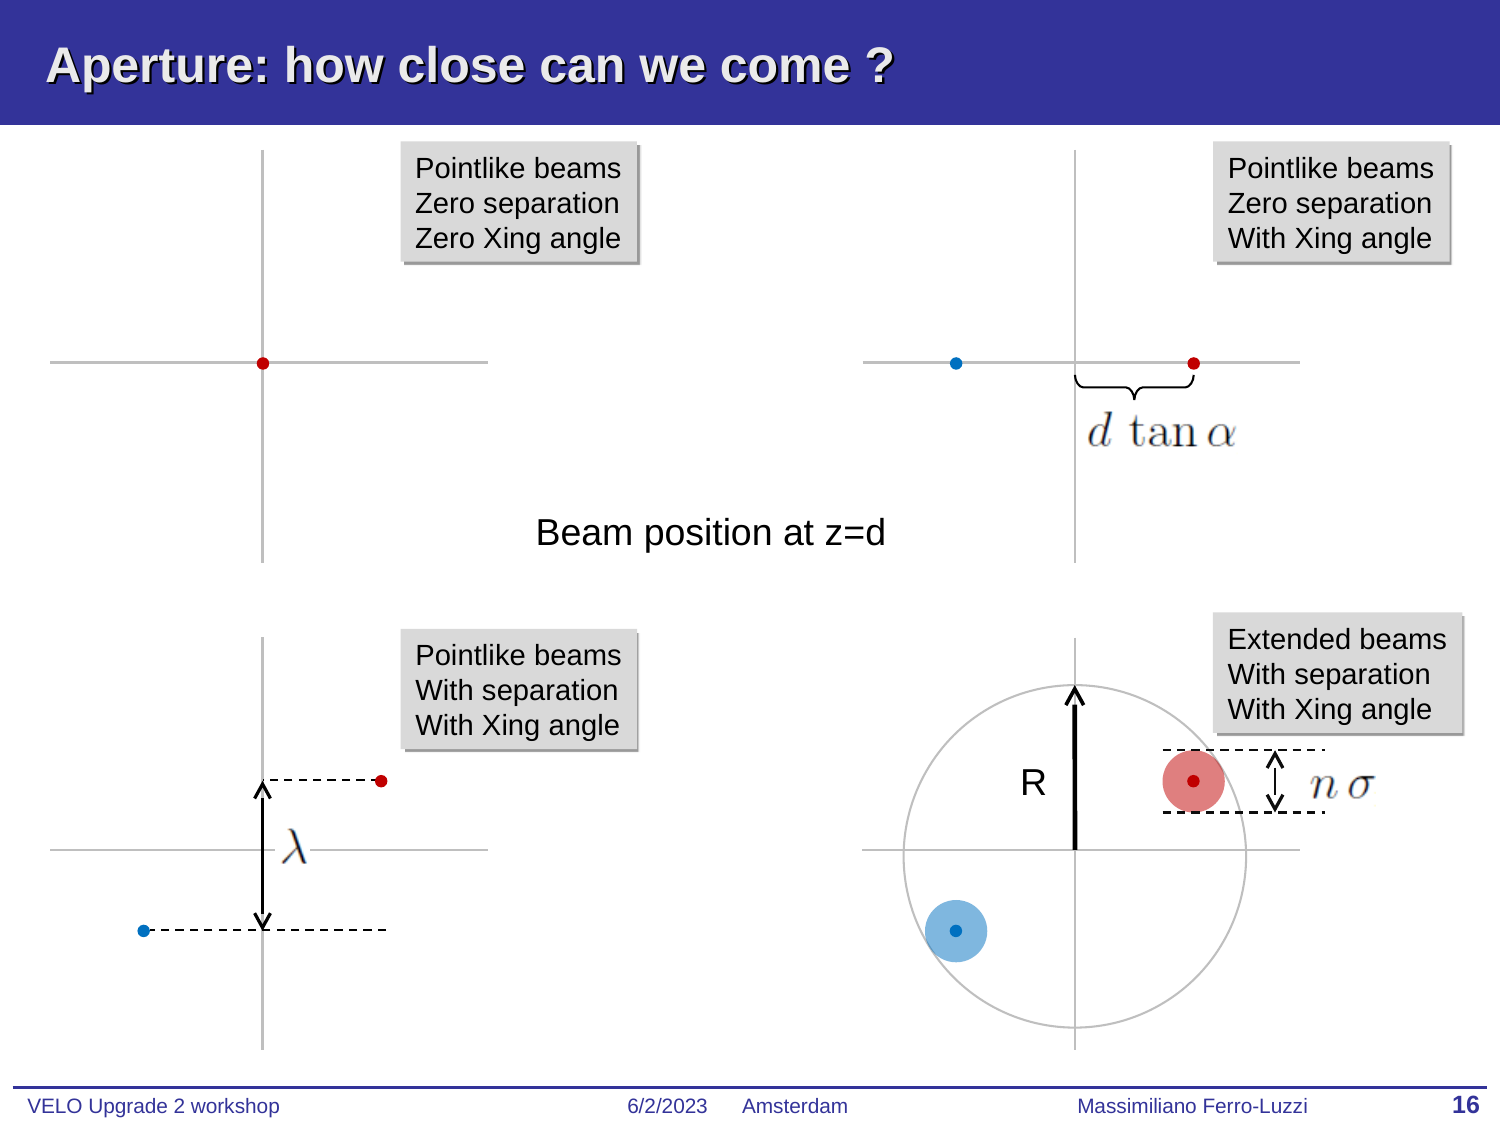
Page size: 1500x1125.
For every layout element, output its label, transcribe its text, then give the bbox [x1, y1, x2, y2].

text_box Pointlike beams Zero separation With Xing angle [1213, 141, 1450, 262]
text_box [924, 900, 988, 963]
text_box R [1005, 750, 1062, 811]
picture [1087, 404, 1238, 456]
text_box [1162, 750, 1225, 813]
text_box [949, 357, 963, 370]
text_box [256, 357, 270, 370]
text_box Extended beams With separation With Xing angle [1212, 612, 1463, 733]
text_box Pointlike beams With separation With Xing angle [400, 628, 638, 750]
text_box Beam position at z=d [520, 499, 902, 561]
picture [275, 821, 310, 875]
picture [1303, 762, 1376, 818]
title Aperture: how close can we come ? [0, 0, 1500, 125]
text_box Pointlike beams Zero separation Zero Xing angle [400, 141, 637, 262]
text_box [1187, 357, 1201, 370]
text_box [137, 924, 150, 938]
text_box [374, 774, 388, 788]
